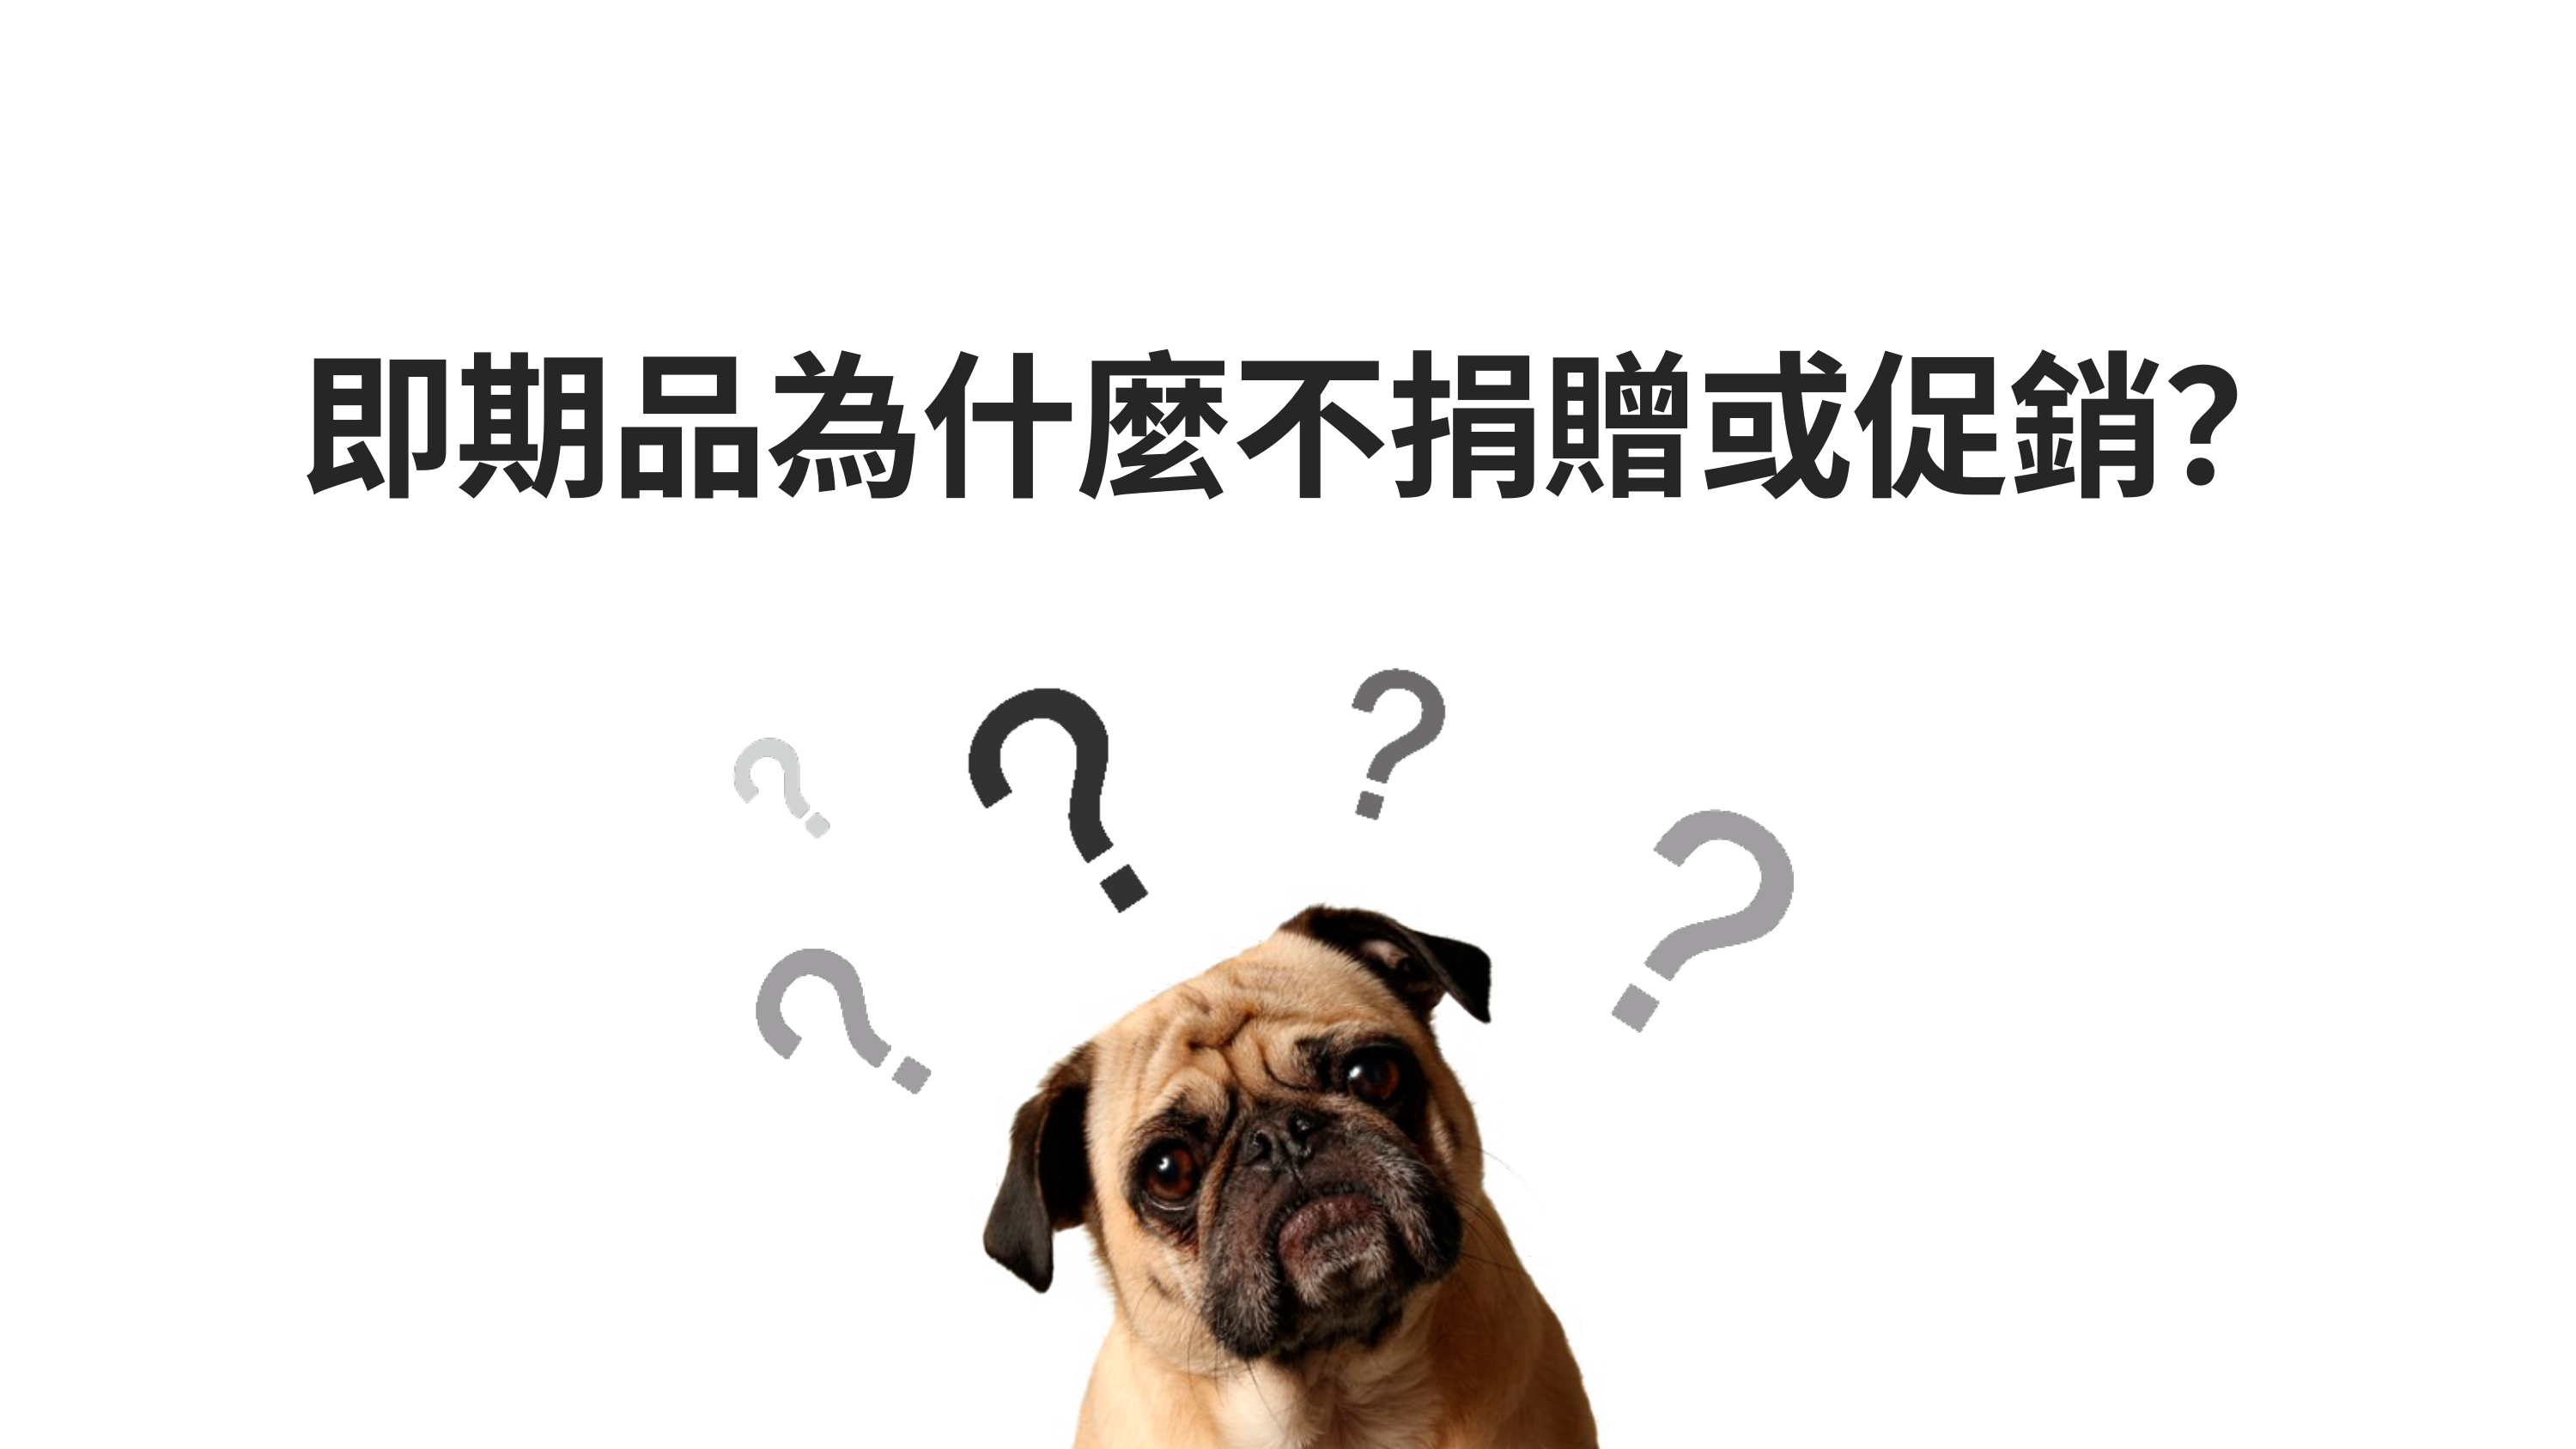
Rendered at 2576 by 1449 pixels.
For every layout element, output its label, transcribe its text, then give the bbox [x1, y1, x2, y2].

picture [447, 627, 2039, 1449]
text_box 即期品為什麼不捐贈或促銷？ [264, 290, 2358, 500]
